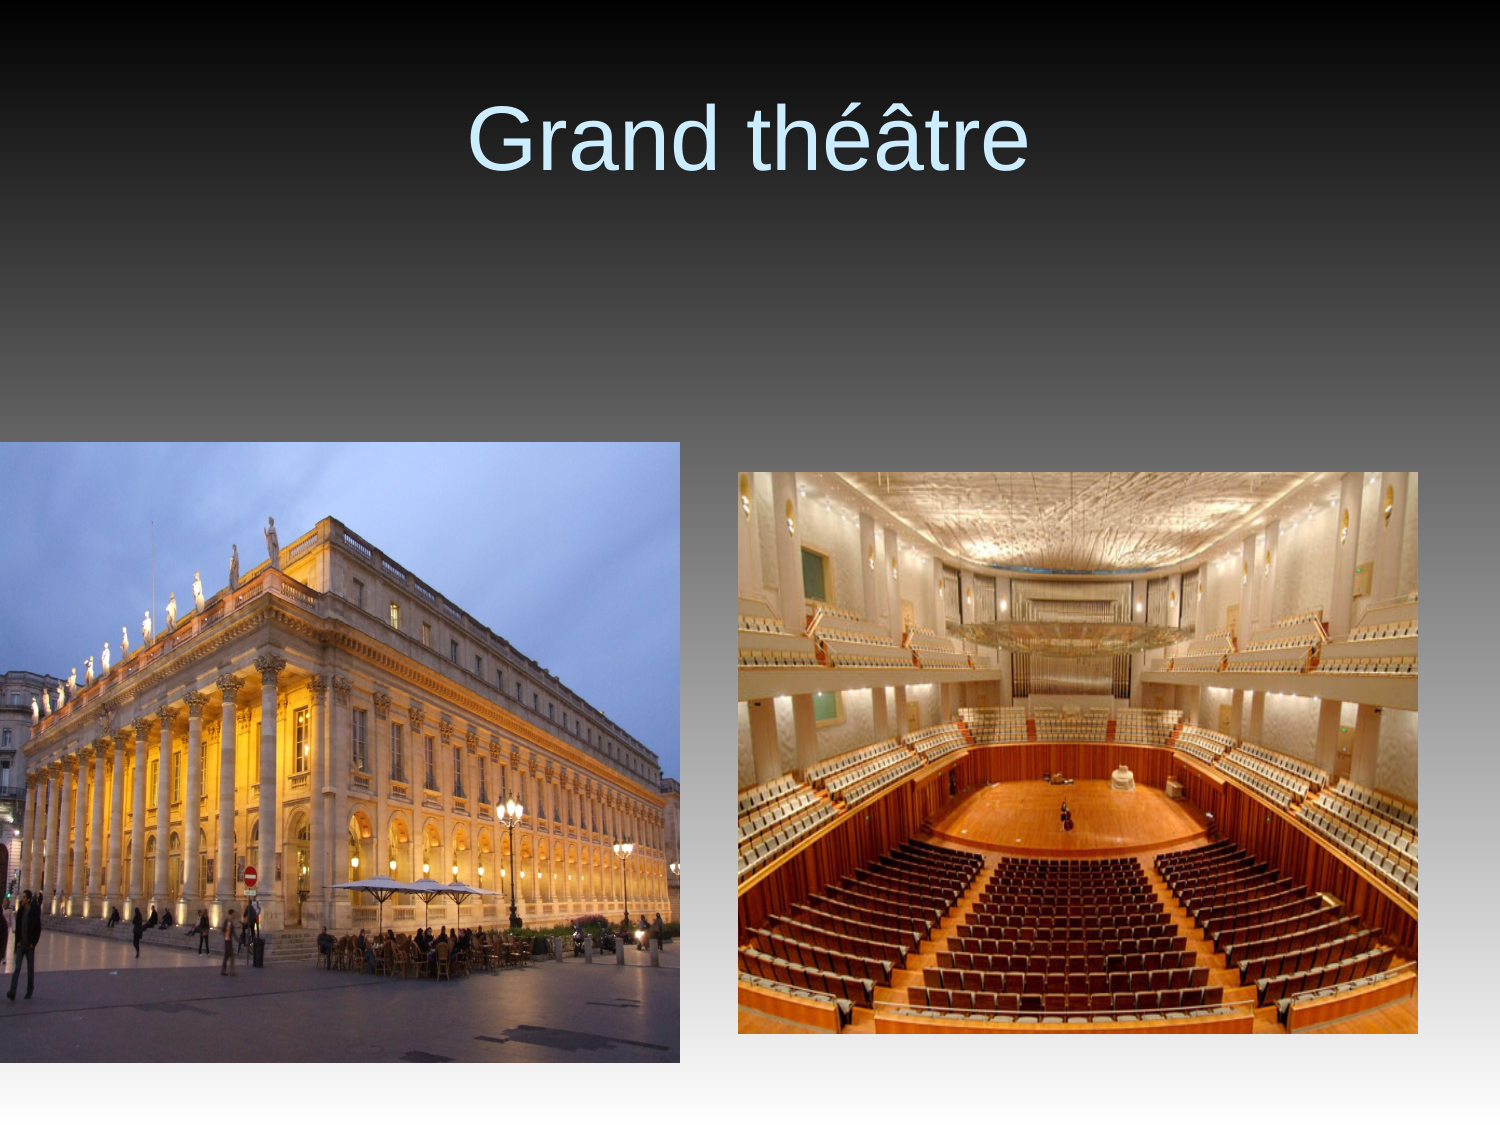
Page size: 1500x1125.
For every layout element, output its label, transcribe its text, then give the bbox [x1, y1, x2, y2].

picture [738, 472, 1418, 1034]
picture [0, 442, 680, 1063]
title Grand théâtre [74, 20, 1425, 257]
